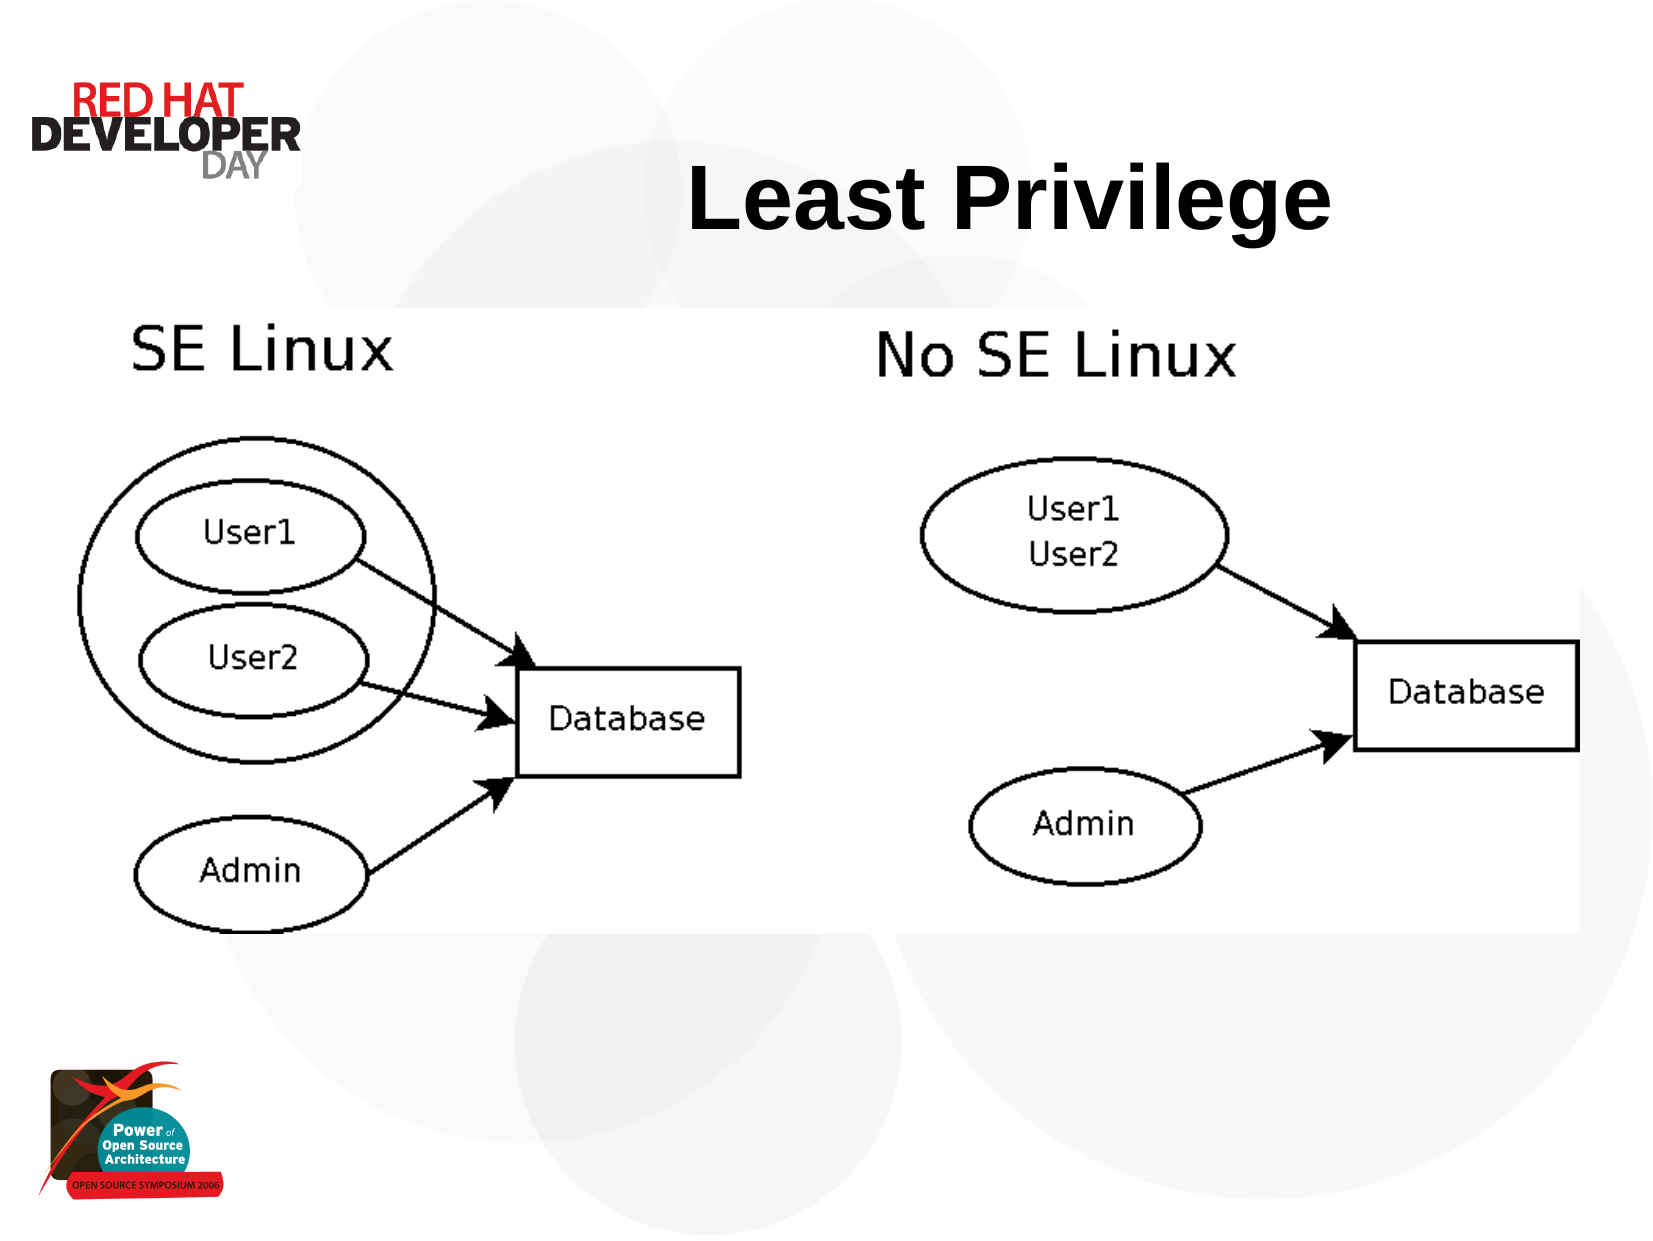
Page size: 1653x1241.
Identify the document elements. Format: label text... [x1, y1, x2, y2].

title Least Privilege [449, 62, 1571, 308]
picture [28, 0, 1653, 1235]
